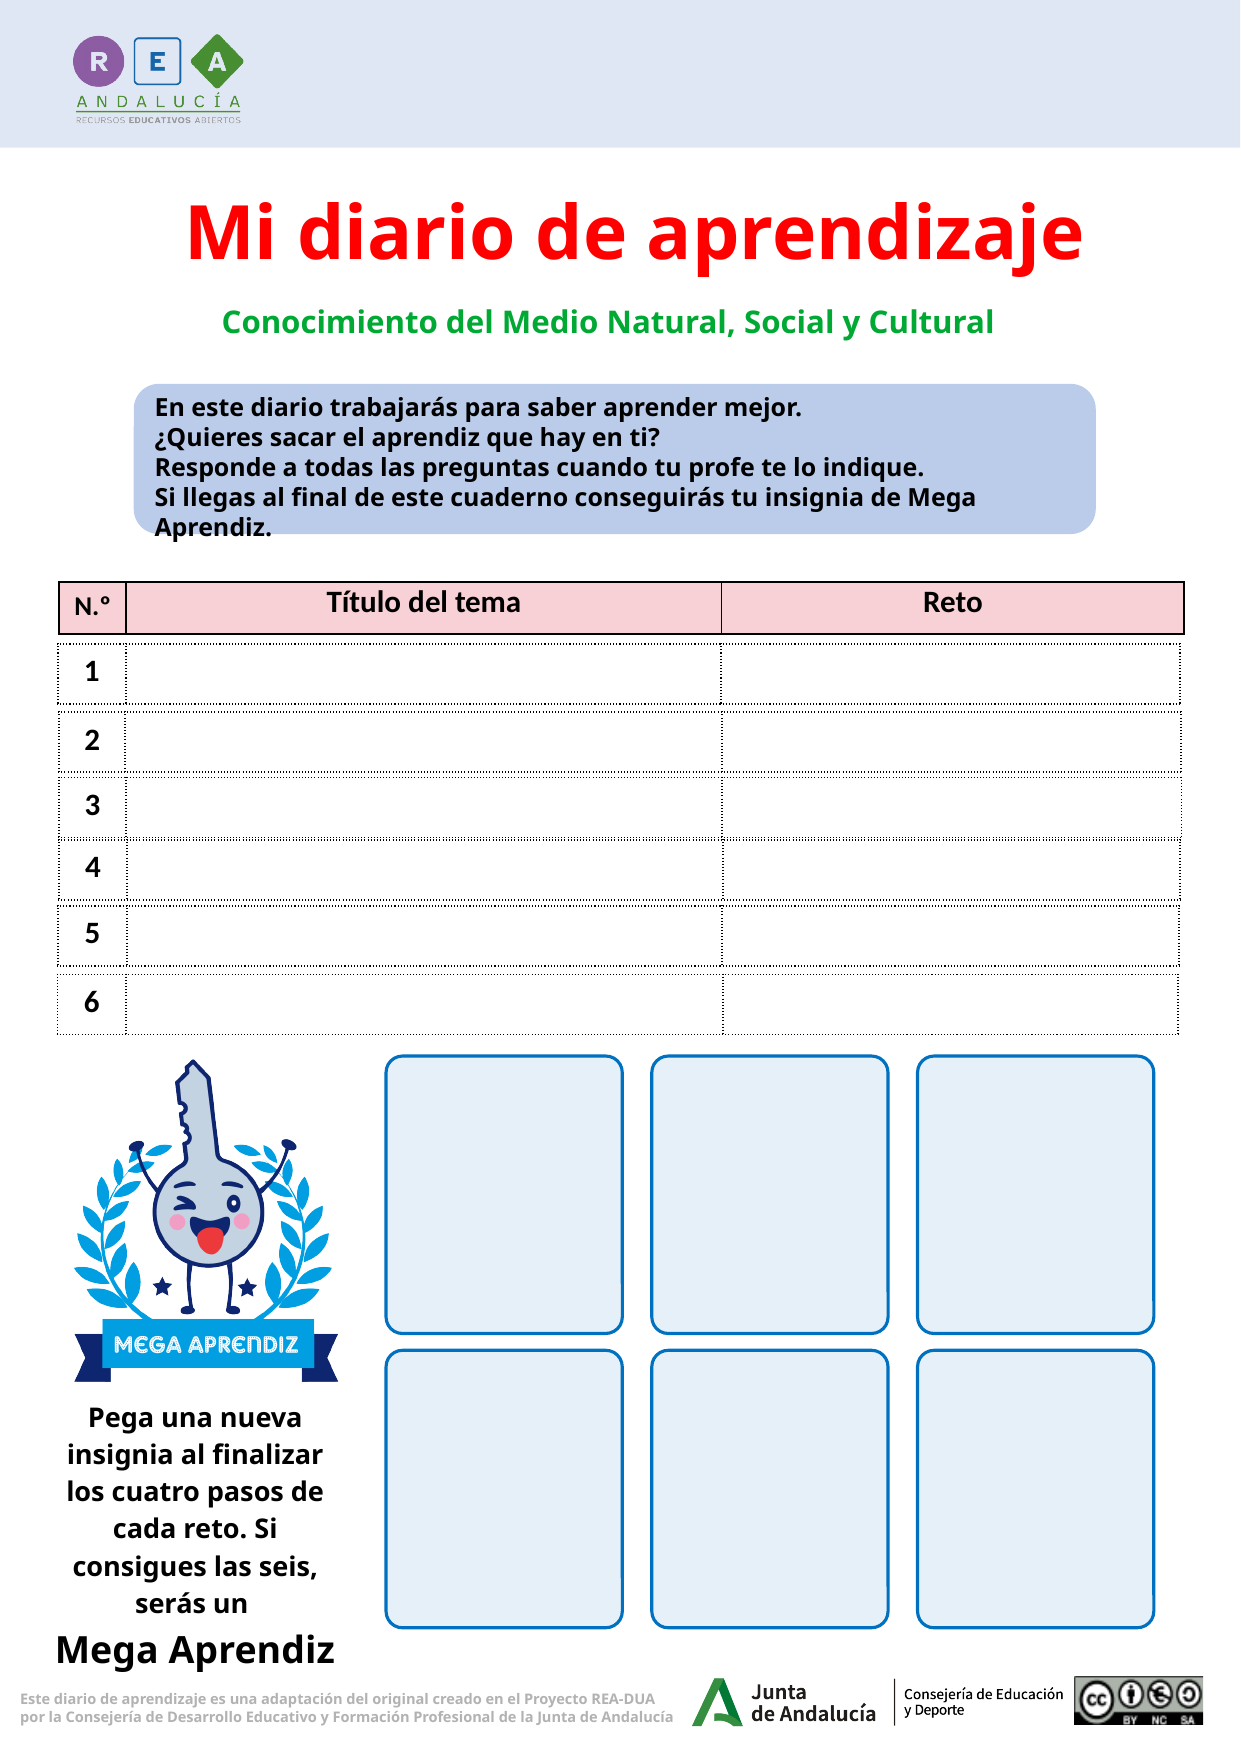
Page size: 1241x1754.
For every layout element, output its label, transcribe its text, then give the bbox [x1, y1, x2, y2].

table_header [722, 712, 1181, 772]
table_header [127, 840, 723, 900]
text_box [386, 1350, 623, 1628]
table_header Título del tema [127, 583, 721, 633]
table_header [126, 644, 721, 704]
text_box [917, 1056, 1154, 1334]
text_box [917, 1350, 1154, 1628]
picture [59, 29, 257, 128]
table_header [722, 778, 1181, 838]
text_box Mi diario de aprendizaje [88, 177, 1182, 296]
text_box [651, 1056, 889, 1334]
table_header [723, 840, 1180, 900]
table_header N.º [60, 583, 125, 633]
table_header [127, 906, 722, 966]
table_header 5 [58, 906, 127, 966]
table_header [722, 906, 1179, 966]
table_header [723, 974, 1178, 1034]
table_header 3 [59, 778, 126, 838]
picture [60, 1045, 356, 1387]
table_header 4 [59, 840, 127, 900]
table_header Reto [722, 583, 1183, 633]
text_box [386, 1056, 623, 1334]
table_header [126, 778, 722, 838]
text_box [651, 1350, 889, 1628]
table_header [125, 712, 722, 772]
table_header [721, 644, 1180, 704]
text_box Conocimiento del Medio Natural, Social y Cultural [62, 295, 1155, 325]
table_header 1 [58, 644, 126, 704]
table_header 6 [57, 974, 126, 1034]
text_box [133, 393, 139, 525]
table_header [126, 974, 723, 1034]
text_box Este diario de aprendizaje es una adaptación del original creado en el Proyecto REA-DUA por la Consejería de Desarrollo Educativo y Formación Profesional de la Junta de Andalucía [5, 1683, 689, 1733]
text_box Pega una nueva insignia al finalizar los cuatro pasos de cada reto. Si consigues las seis, serás un Mega Aprendiz [32, 1387, 358, 1641]
table_header 2 [59, 712, 125, 772]
text_box [0, 0, 1241, 148]
text_box En este diario trabajarás para saber aprender mejor. ¿Quieres sacar el aprendiz que hay en ti? Responde a todas las preguntas cuando tu profe te lo indique. Si llegas al final de este cuaderno conseguirás tu insignia de Mega Aprendiz. [139, 383, 1096, 549]
picture [669, 1653, 1204, 1741]
